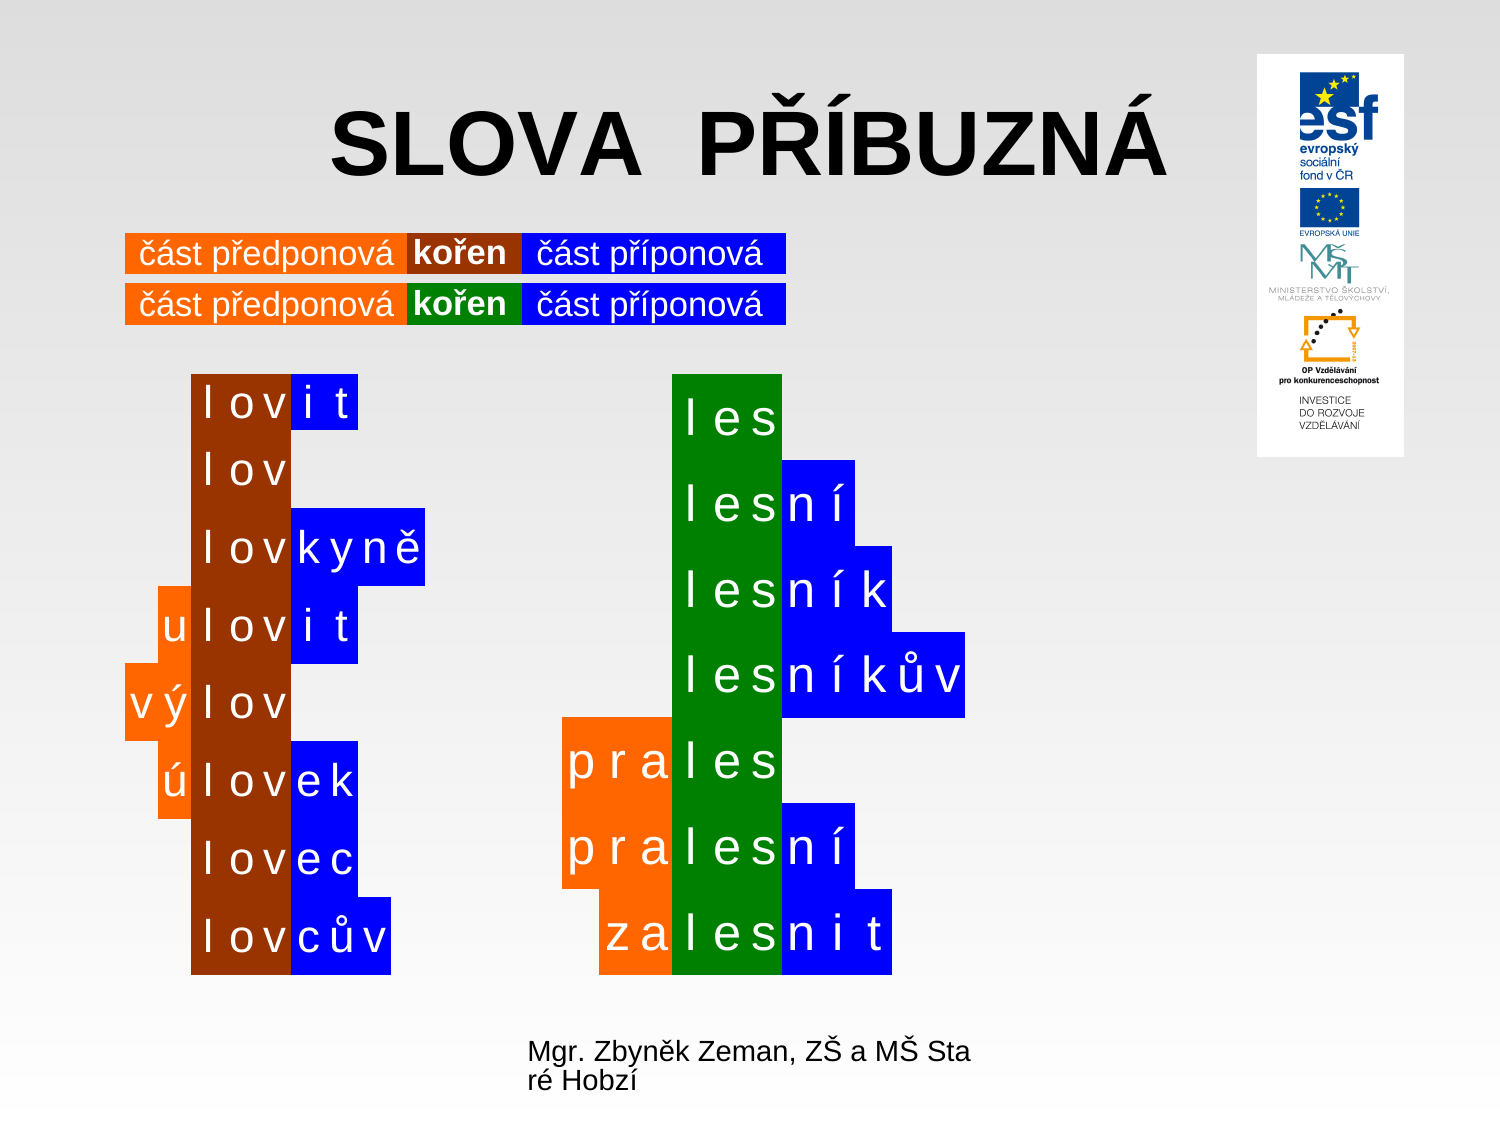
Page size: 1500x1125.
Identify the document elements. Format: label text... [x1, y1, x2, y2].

picture [123, 231, 787, 327]
title SLOVA PŘÍBUZNÁ [75, 45, 1426, 233]
picture [1257, 54, 1404, 457]
picture [560, 373, 967, 976]
picture [123, 373, 426, 976]
